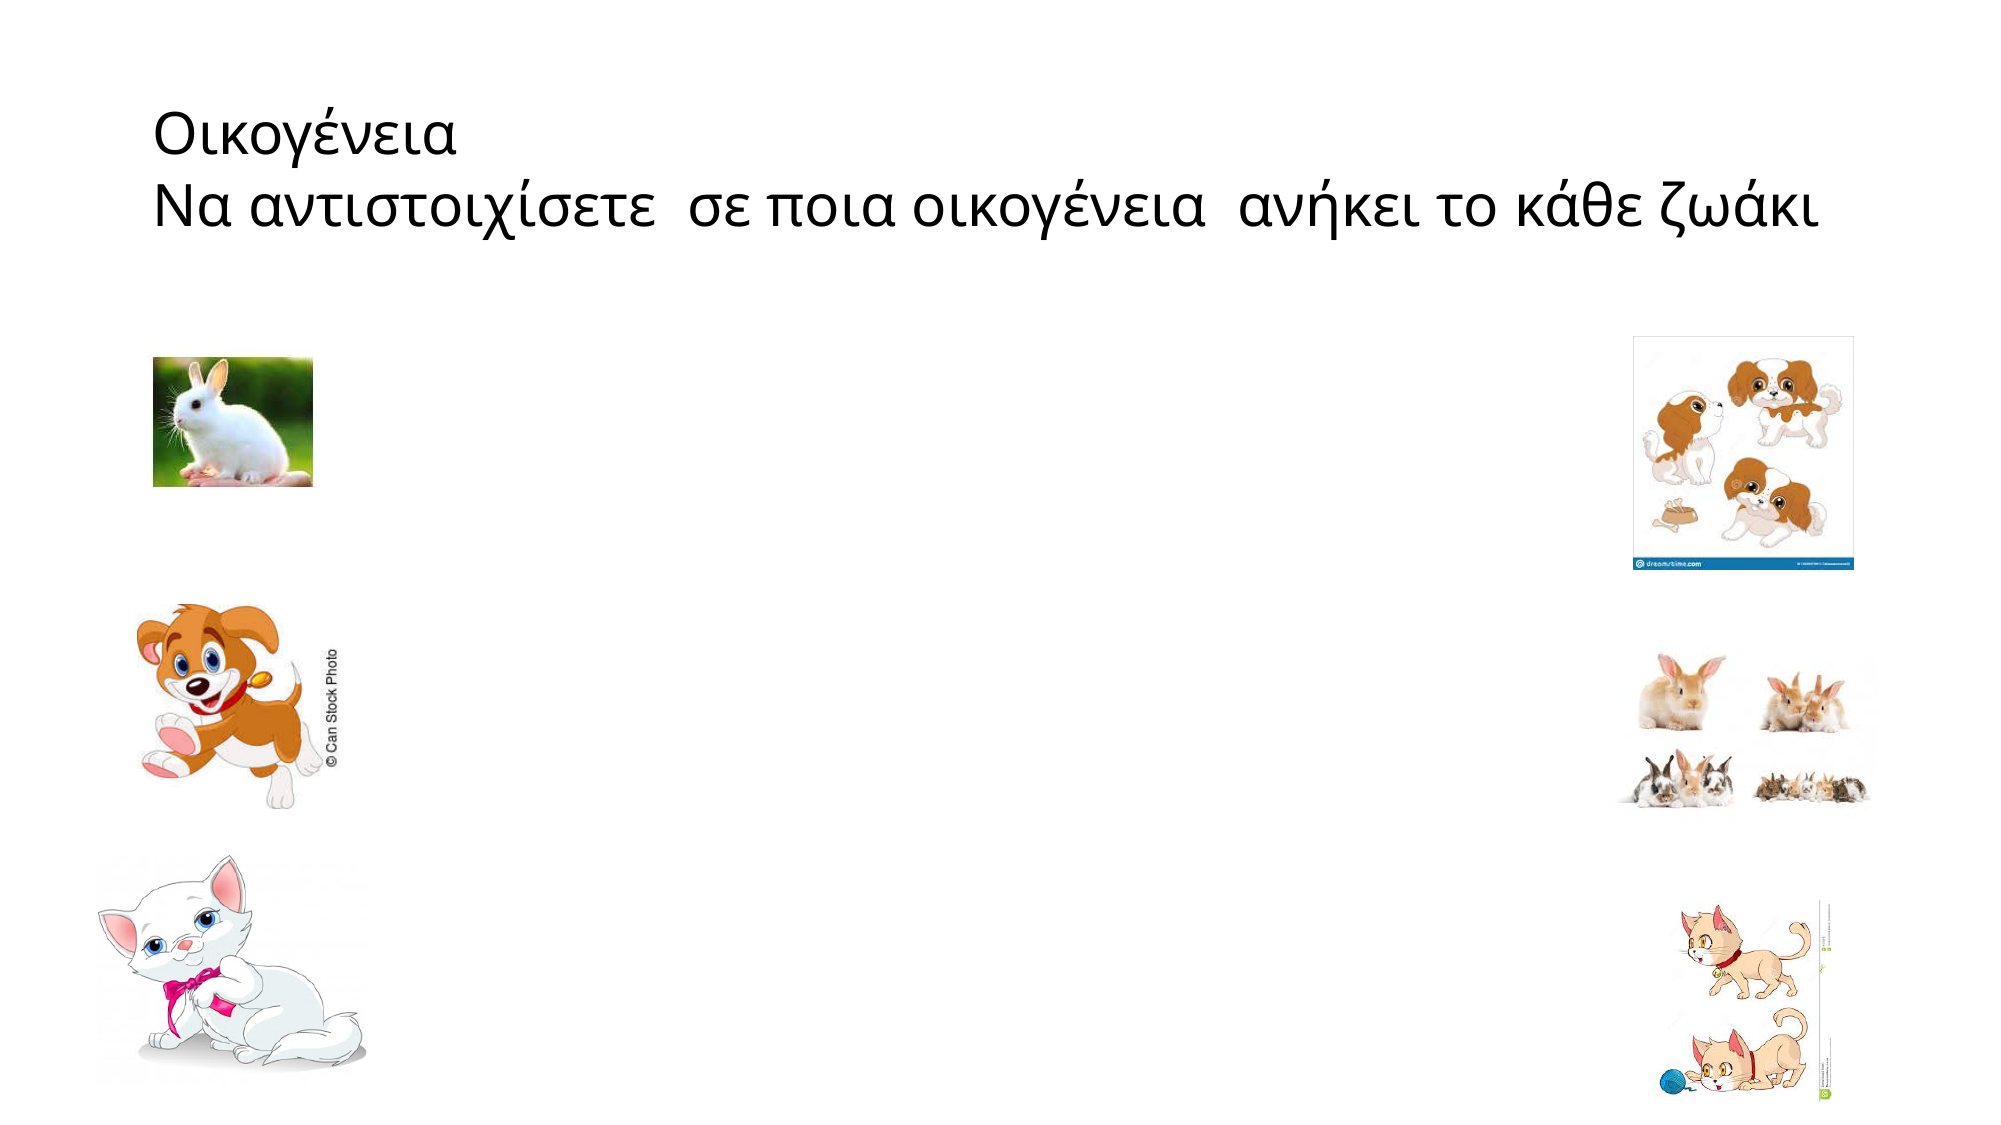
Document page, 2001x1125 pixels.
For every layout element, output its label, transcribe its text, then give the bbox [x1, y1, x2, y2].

picture [137, 604, 340, 809]
picture [98, 855, 367, 1085]
picture [1610, 646, 1877, 824]
picture [1654, 900, 1833, 1102]
title Οικογένεια Να αντιστοιχίσετε σε ποια οικογένεια ανήκει το κάθε ζωάκι [137, 59, 1863, 278]
picture [110, 299, 355, 544]
picture [1633, 336, 1854, 570]
